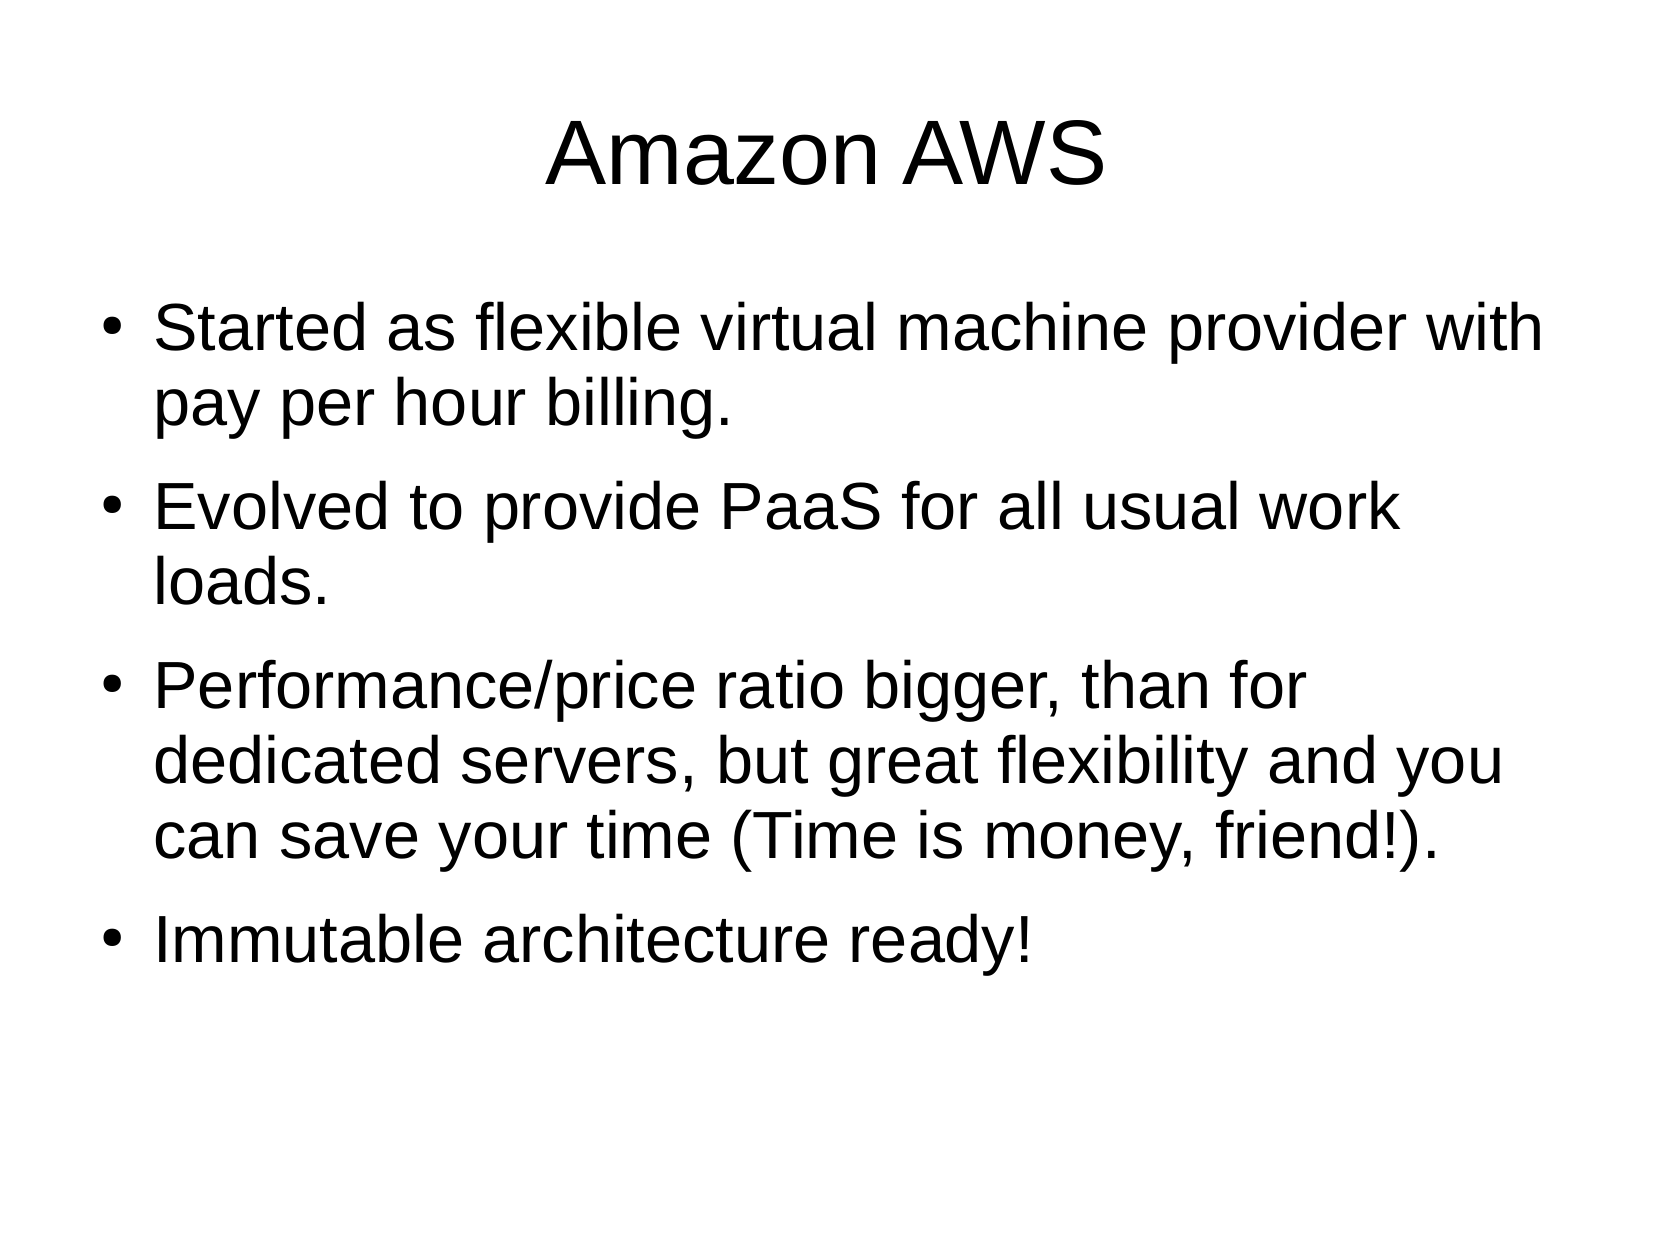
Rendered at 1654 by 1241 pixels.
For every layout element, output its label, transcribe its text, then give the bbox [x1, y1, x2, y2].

list Started as flexible virtual machine provider with pay per hour billing. Evolved to provide PaaS for all usual work loads. Performance/price ratio bigger, than for dedicated servers, but great flexibility and you can save your time (Time is money, friend!). Immutable architecture ready! [82, 290, 1571, 1010]
title Amazon AWS [82, 49, 1571, 257]
